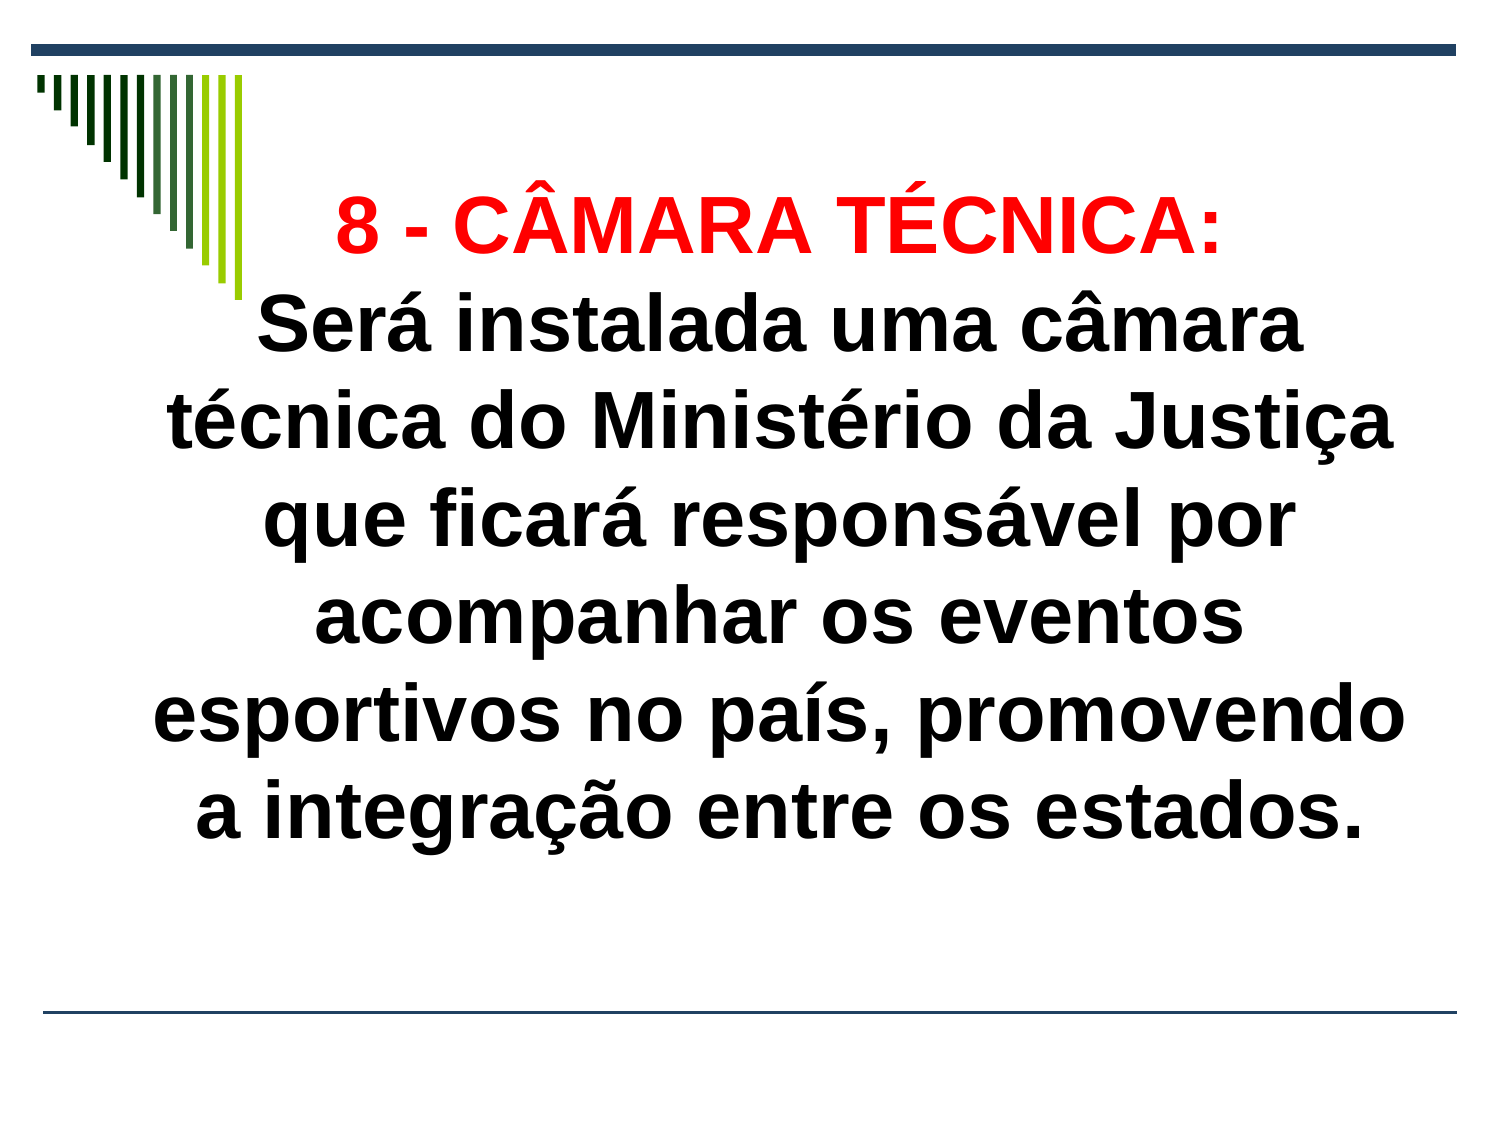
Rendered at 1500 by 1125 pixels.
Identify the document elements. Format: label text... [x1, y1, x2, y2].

title 8 - CÂMARA TÉCNICA: Será instalada uma câmara técnica do Ministério da Justiça que ficará responsável por acompanhar os eventos esportivos no país, promovendo a integração entre os estados. [137, 47, 1430, 981]
